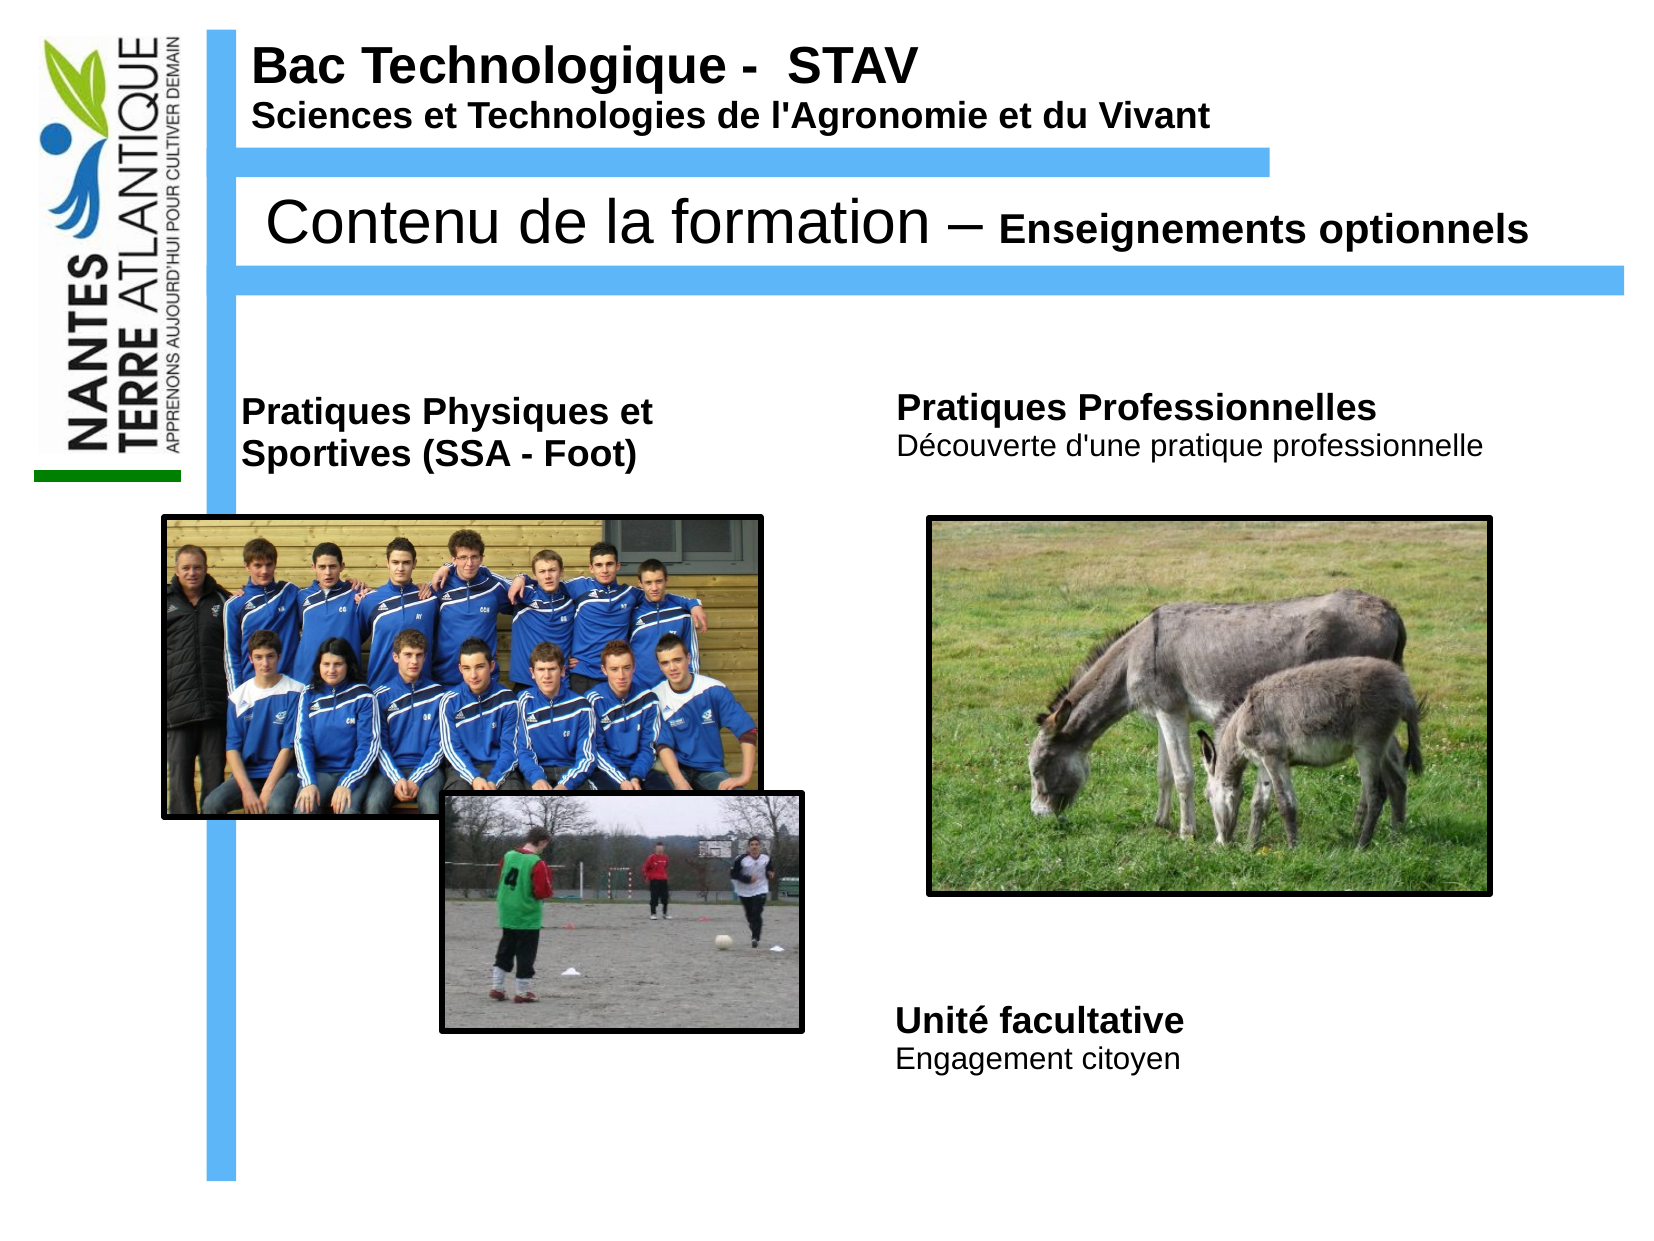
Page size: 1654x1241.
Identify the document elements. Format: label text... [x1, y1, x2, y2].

text_box Pratiques Professionnelles Découverte d'une pratique professionnelle [881, 378, 1555, 507]
picture [444, 796, 800, 1028]
picture [931, 520, 1488, 891]
text_box Pratiques Physiques et Sportives (SSA - Foot) [226, 382, 758, 514]
picture [167, 520, 758, 815]
text_box Unité facultative Engagement citoyen [880, 991, 1199, 1085]
title Contenu de la formation – Enseignements optionnels [265, 177, 1565, 266]
picture [40, 37, 181, 454]
